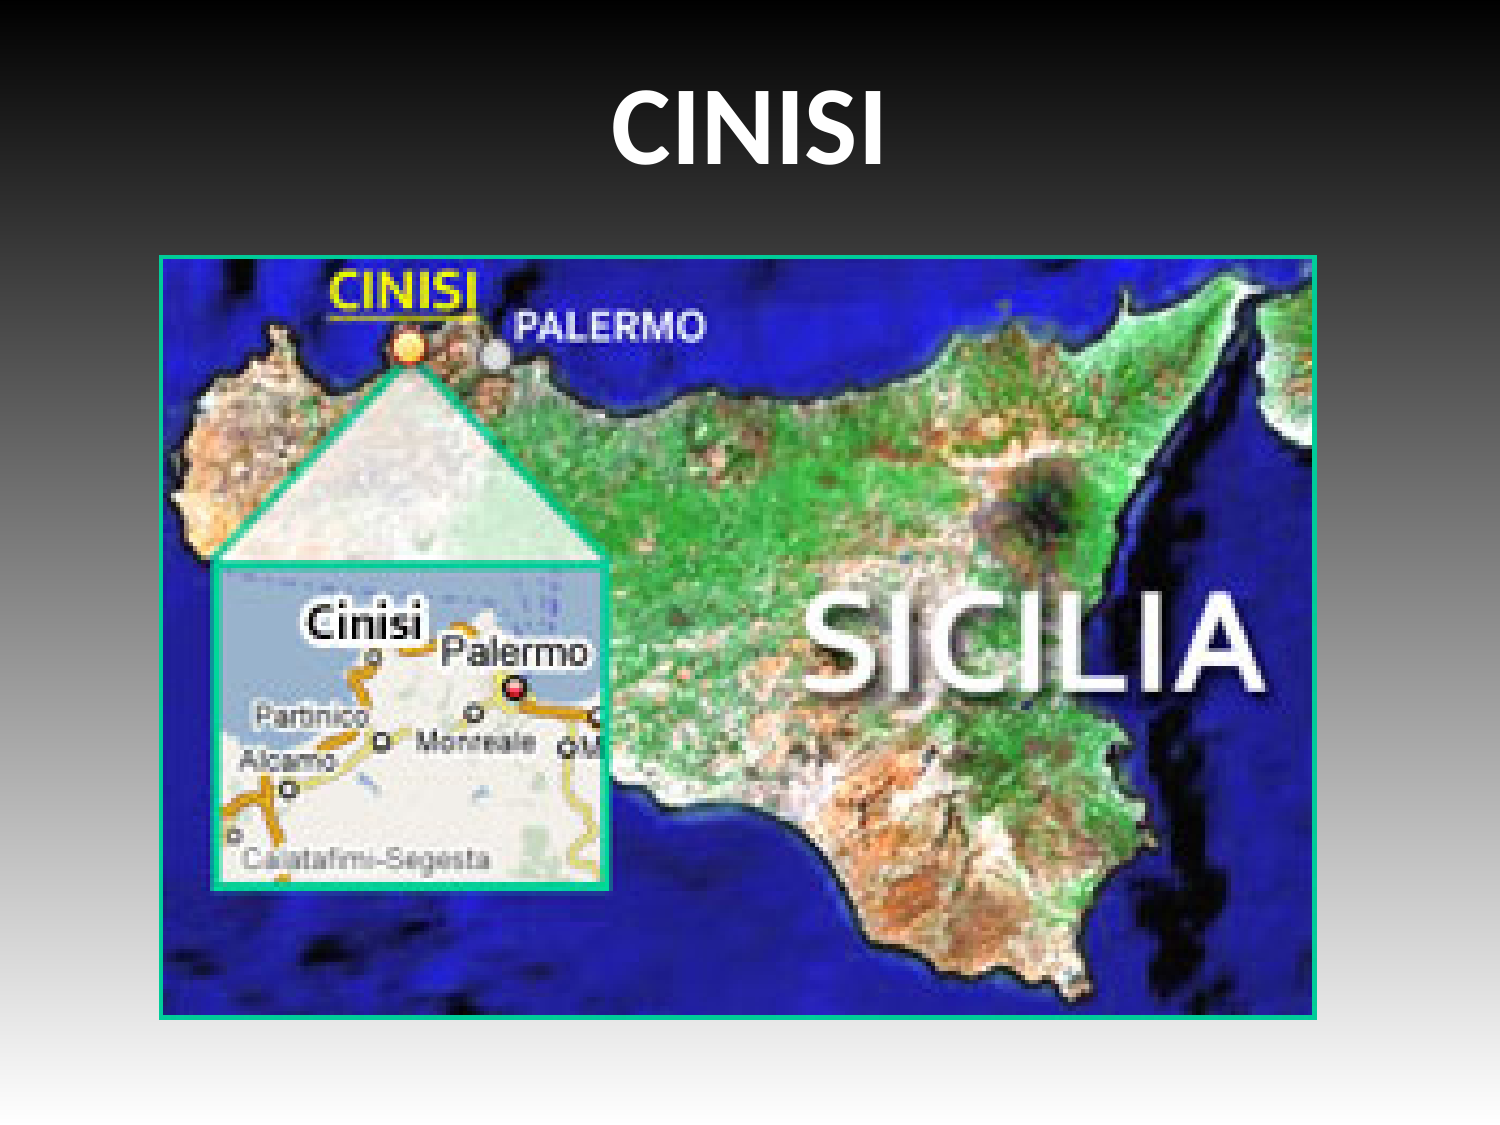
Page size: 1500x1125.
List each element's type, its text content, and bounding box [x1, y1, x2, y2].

picture [159, 255, 1317, 1020]
title CINISI [75, 45, 1425, 233]
